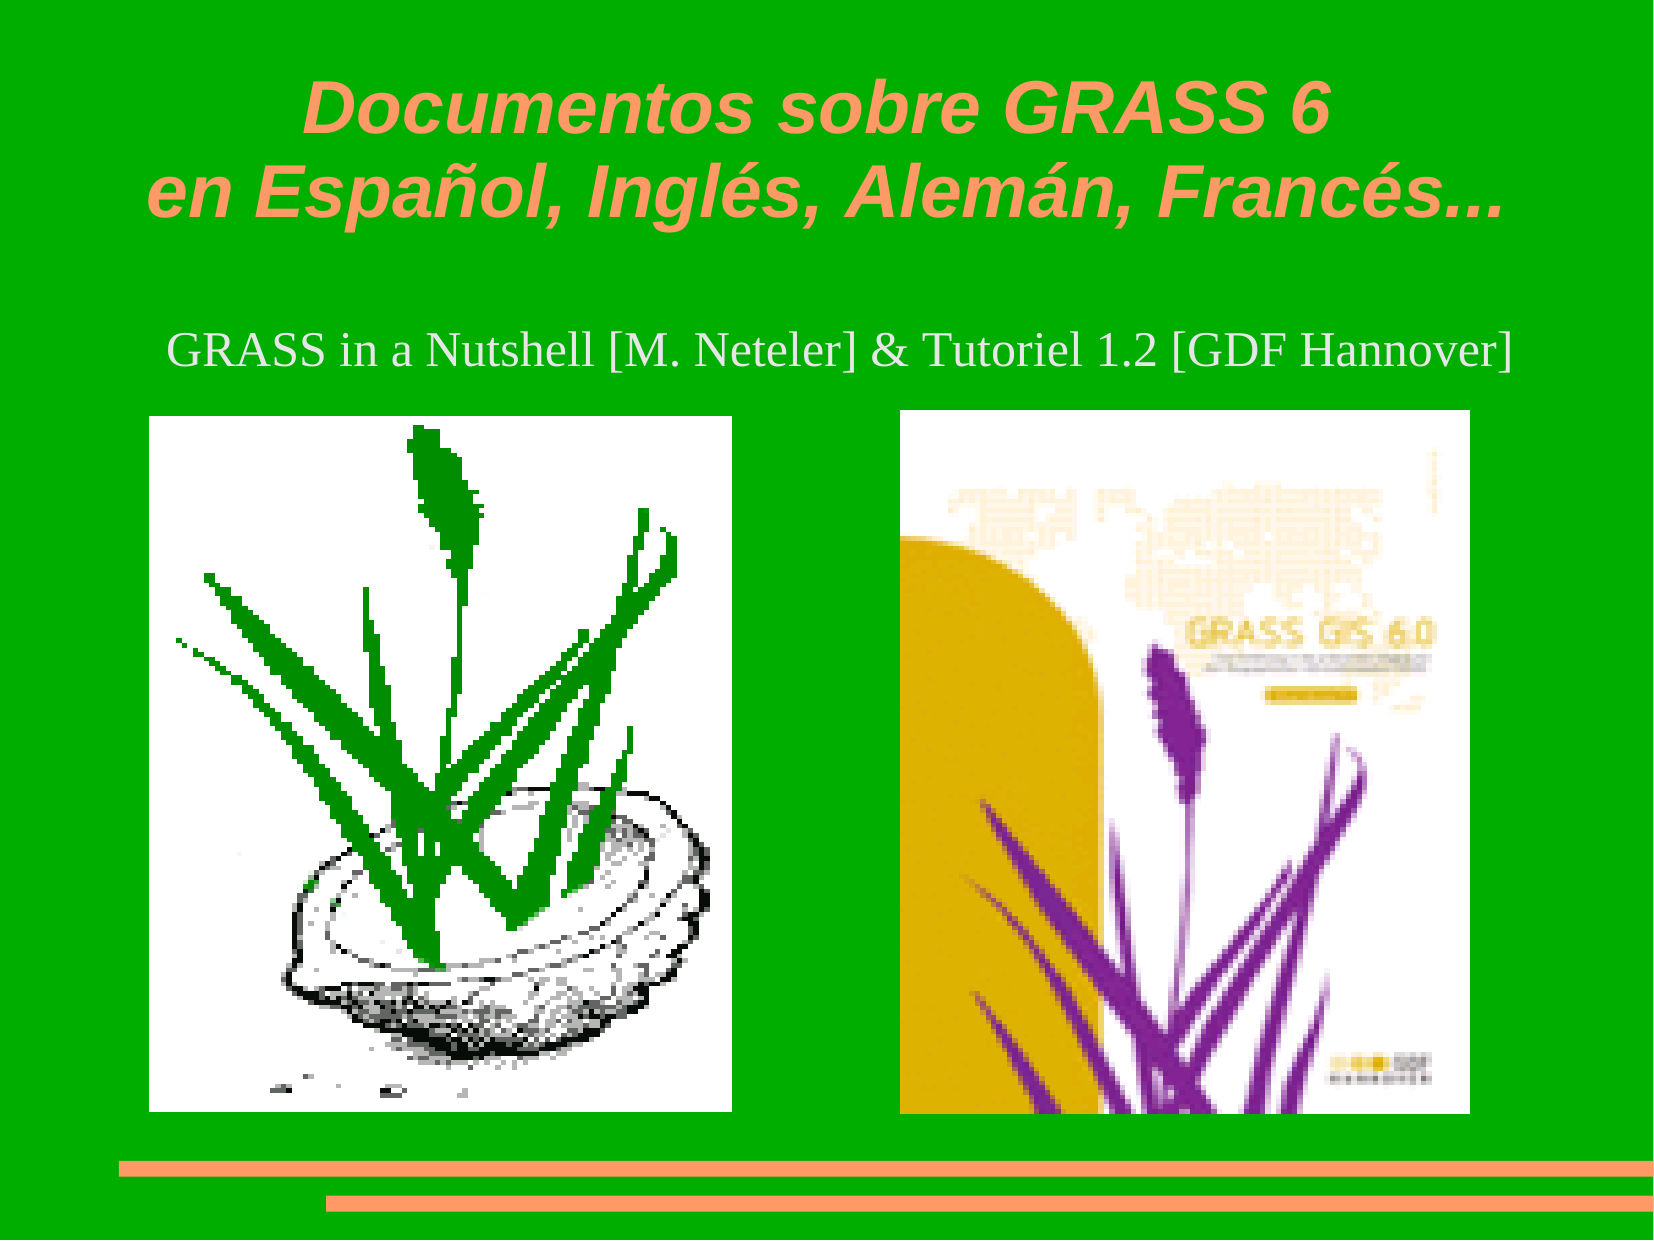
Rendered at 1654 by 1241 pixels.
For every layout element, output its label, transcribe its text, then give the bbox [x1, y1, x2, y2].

list GRASS in a Nutshell [M. Neteler] & Tutoriel 1.2 [GDF Hannover] [71, 322, 1591, 1132]
title Documentos sobre GRASS 6 en Español, Inglés, Alemán, Francés... [121, 46, 1534, 254]
picture [900, 410, 1470, 1114]
picture [149, 416, 732, 1112]
